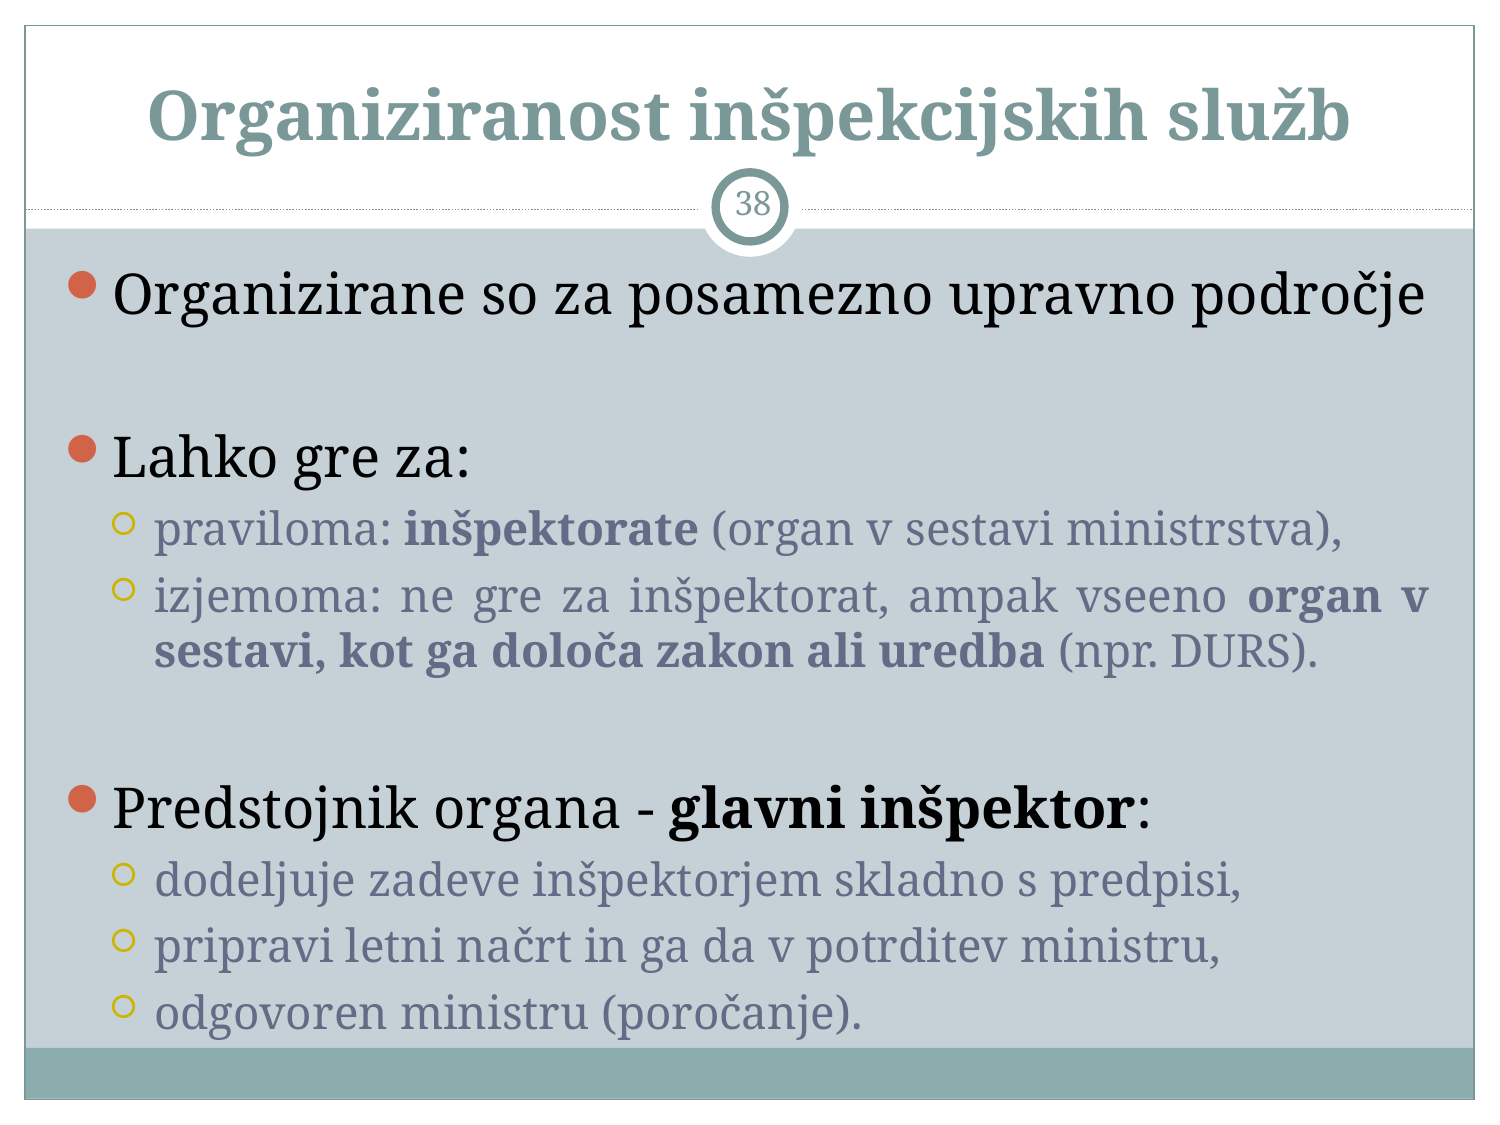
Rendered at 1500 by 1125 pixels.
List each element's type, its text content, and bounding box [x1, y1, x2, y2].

text_box <number> [715, 168, 791, 241]
list Organizirane so za posamezno upravno področje Lahko gre za: praviloma: inšpektorate (organ v sestavi ministrstva), izjemoma: ne gre za inšpektorat, ampak vseeno organ v sestavi, kot ga določa zakon ali uredba (npr. DURS). Predstojnik organa - glavni inšpektor: dodeljuje zadeve inšpektorjem skladno s predpisi, pripravi letni načrt in ga da v potrditev ministru, odgovoren ministru (poročanje). [49, 250, 1445, 1047]
title Organiziranost inšpekcijskih služb [49, 37, 1450, 162]
